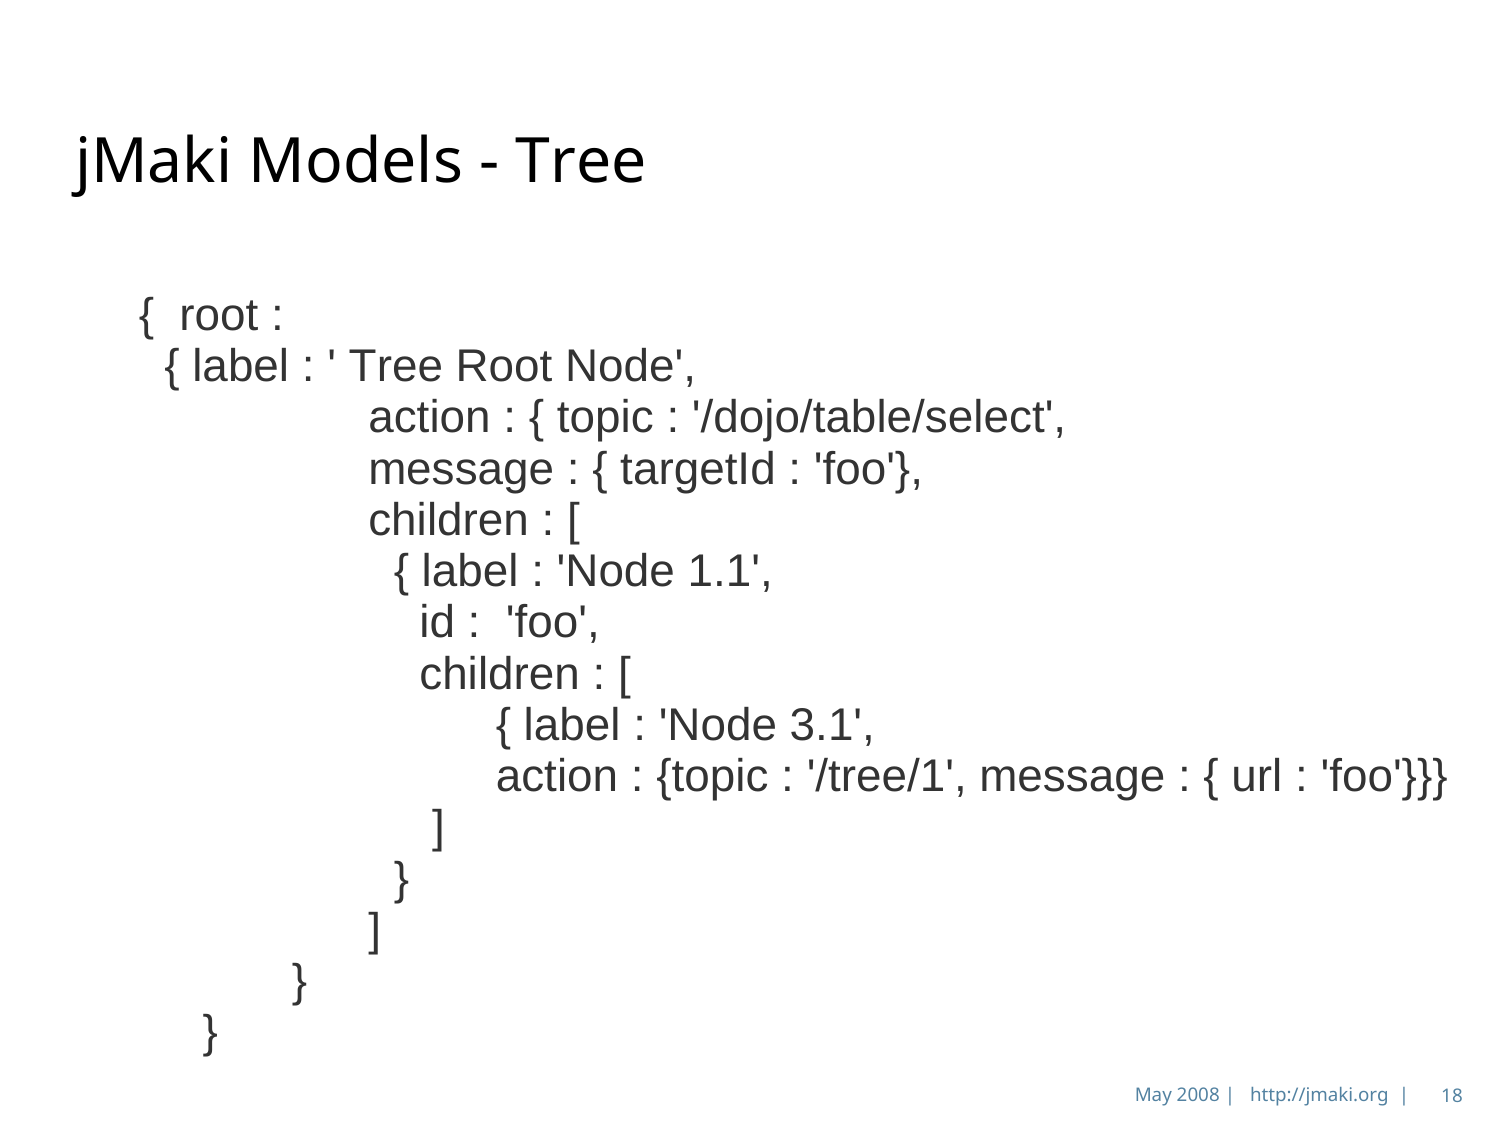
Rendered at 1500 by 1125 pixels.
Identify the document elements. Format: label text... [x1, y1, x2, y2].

text_box { root : { label : ' Tree Root Node', action : { topic : '/dojo/table/select', message : { targetId : 'foo'}, children : [ { label : 'Node 1.1', id : 'foo', children : [ { label : 'Node 3.1', action : {topic : '/tree/1', message : { url : 'foo'}}} ] } ] } } [124, 281, 1500, 1125]
title jMaki Models - Tree [75, 124, 1426, 288]
